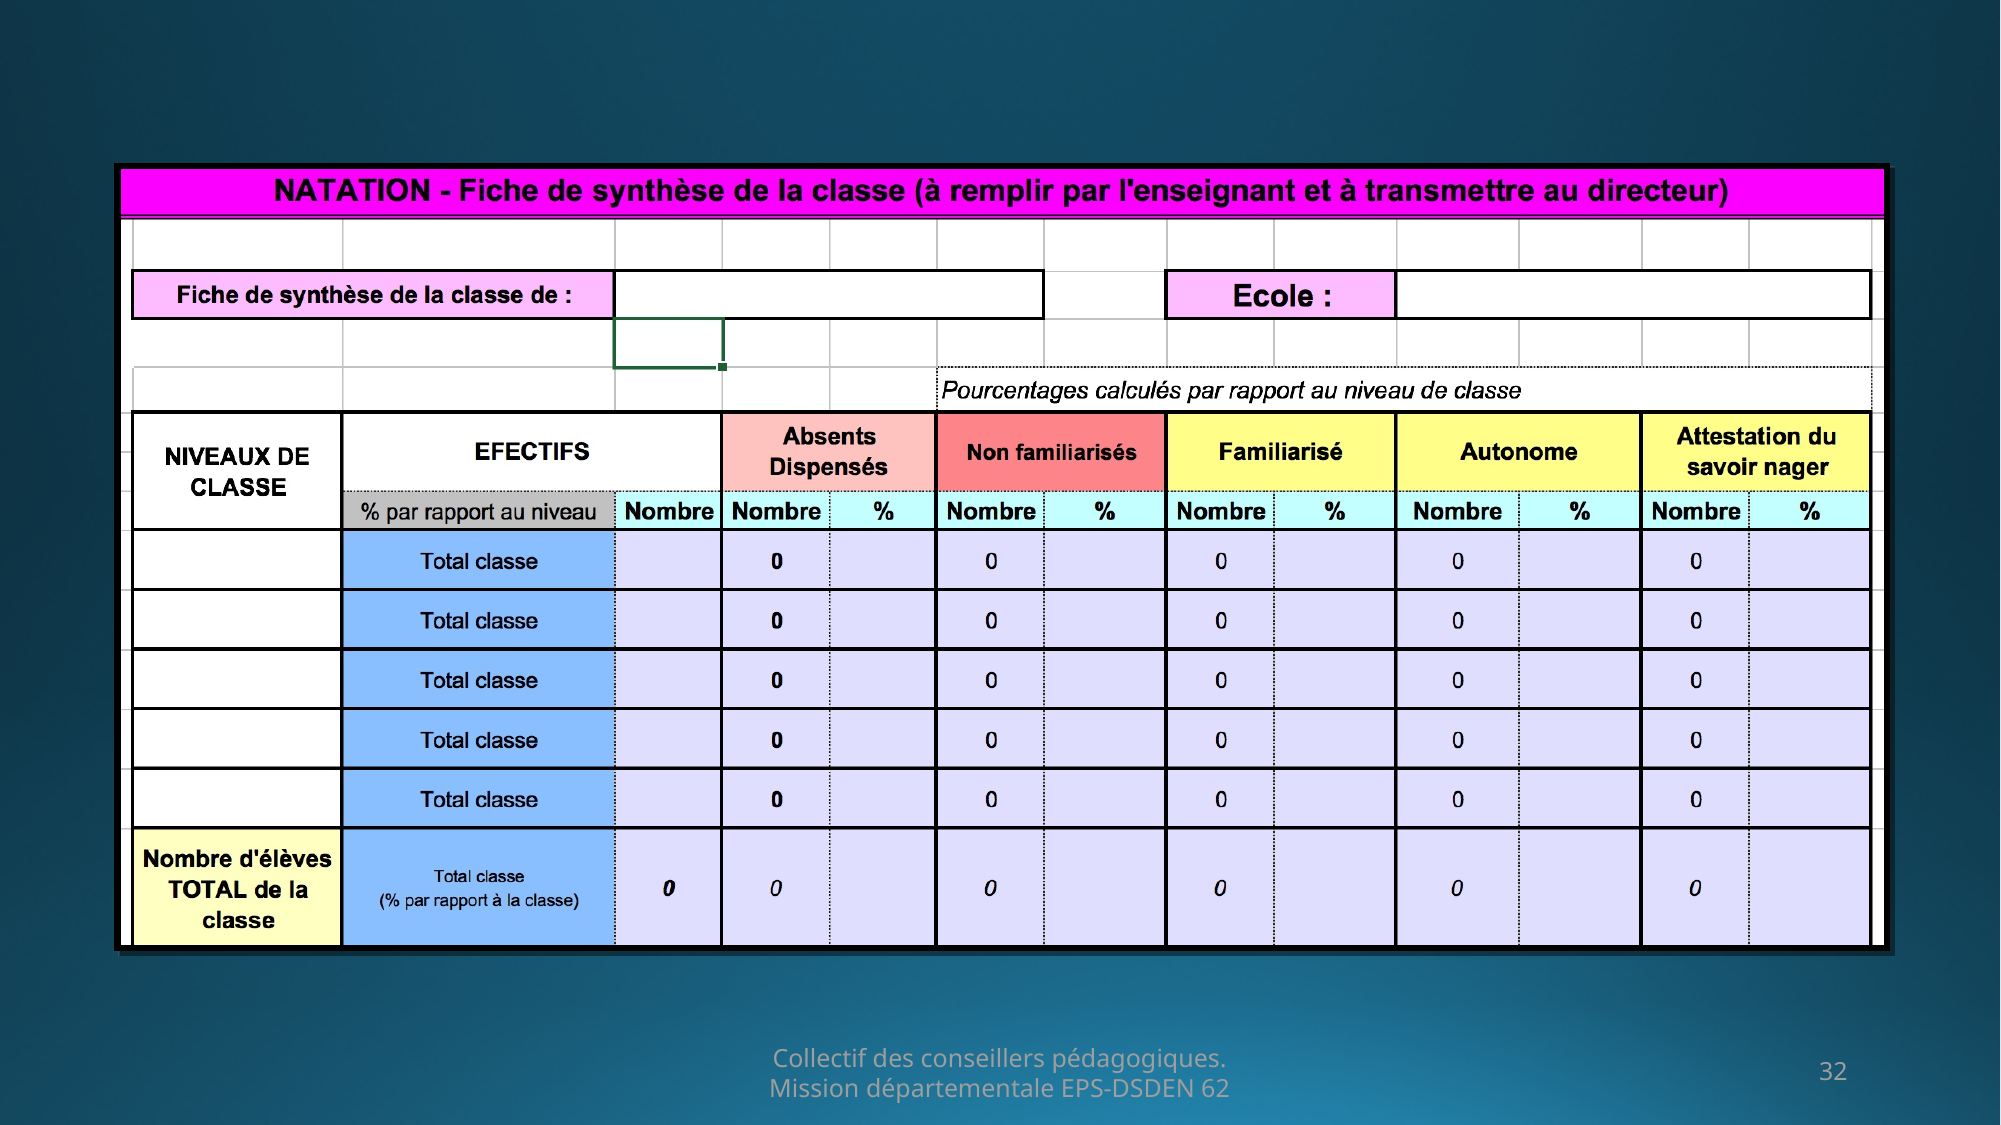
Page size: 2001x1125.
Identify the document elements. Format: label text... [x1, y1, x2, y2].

picture [0, 0, 2001, 1125]
text_box <numéro> [1412, 1042, 1863, 1103]
text_box Collectif des conseillers pédagogiques. Mission départementale EPS-DSDEN 62 [662, 1042, 1338, 1103]
